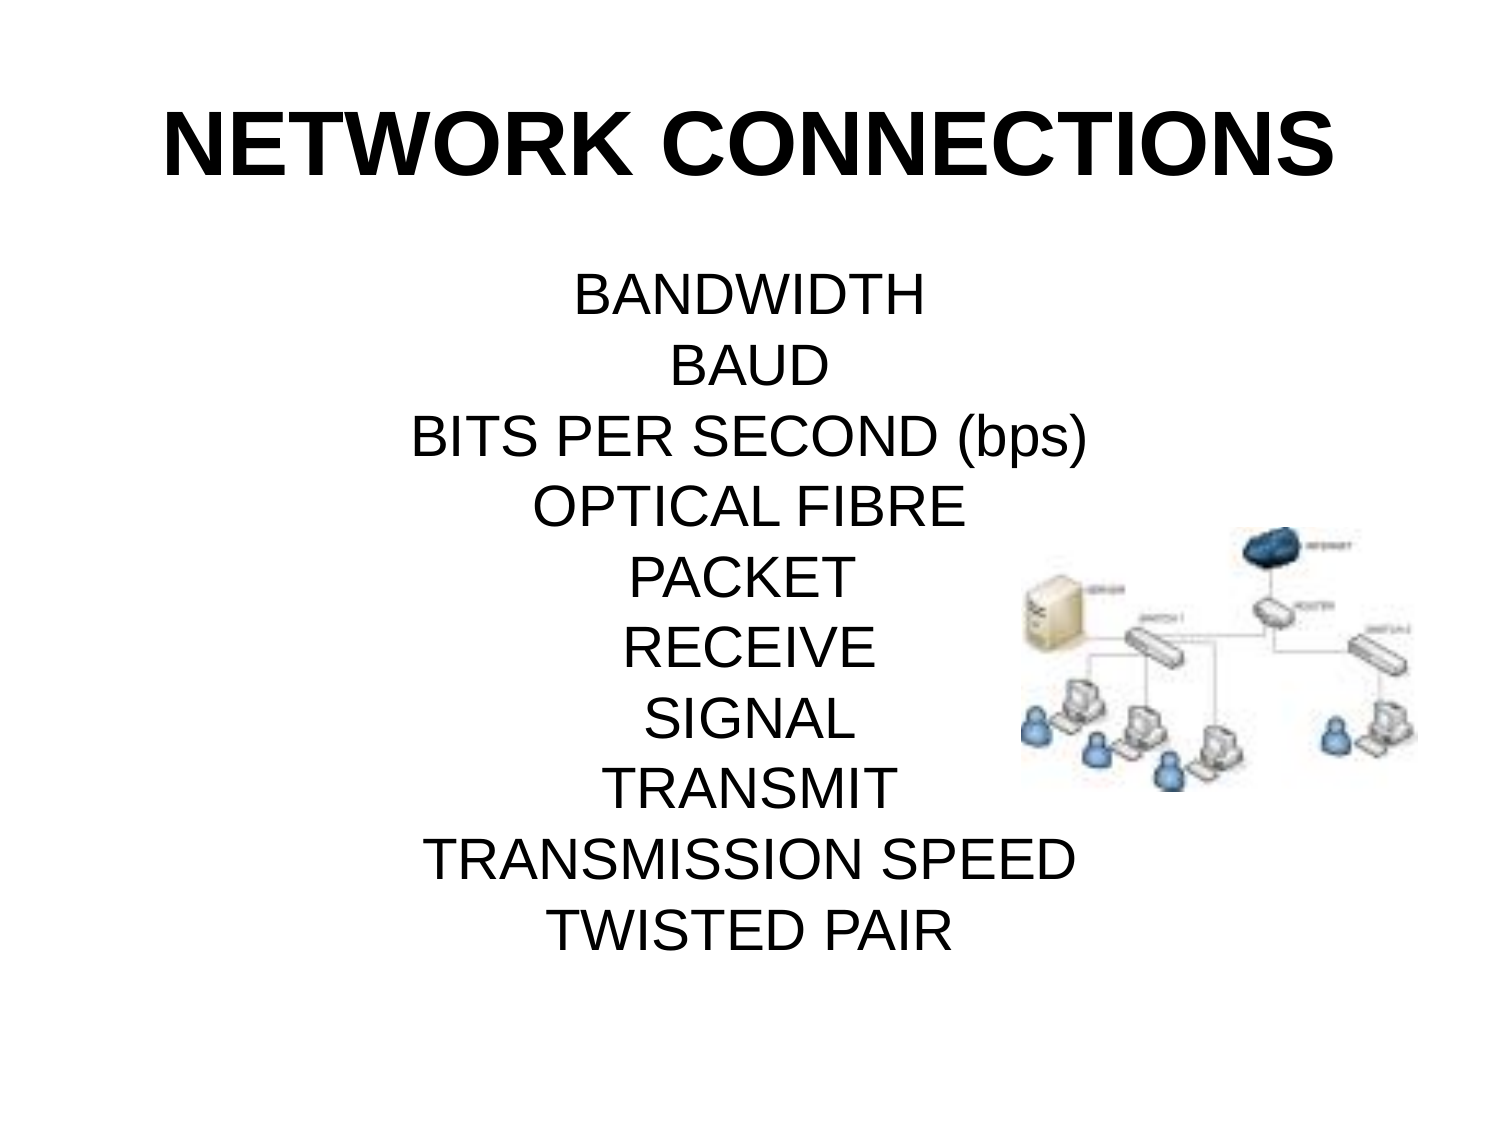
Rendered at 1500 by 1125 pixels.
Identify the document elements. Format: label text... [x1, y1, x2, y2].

picture [1021, 527, 1418, 792]
title NETWORK CONNECTIONS [75, 45, 1425, 233]
list BANDWIDTH BAUD BITS PER SECOND (bps)‏ OPTICAL FIBRE PACKET RECEIVE SIGNAL TRANSMIT TRANSMISSION SPEED TWISTED PAIR [75, 262, 1425, 1006]
